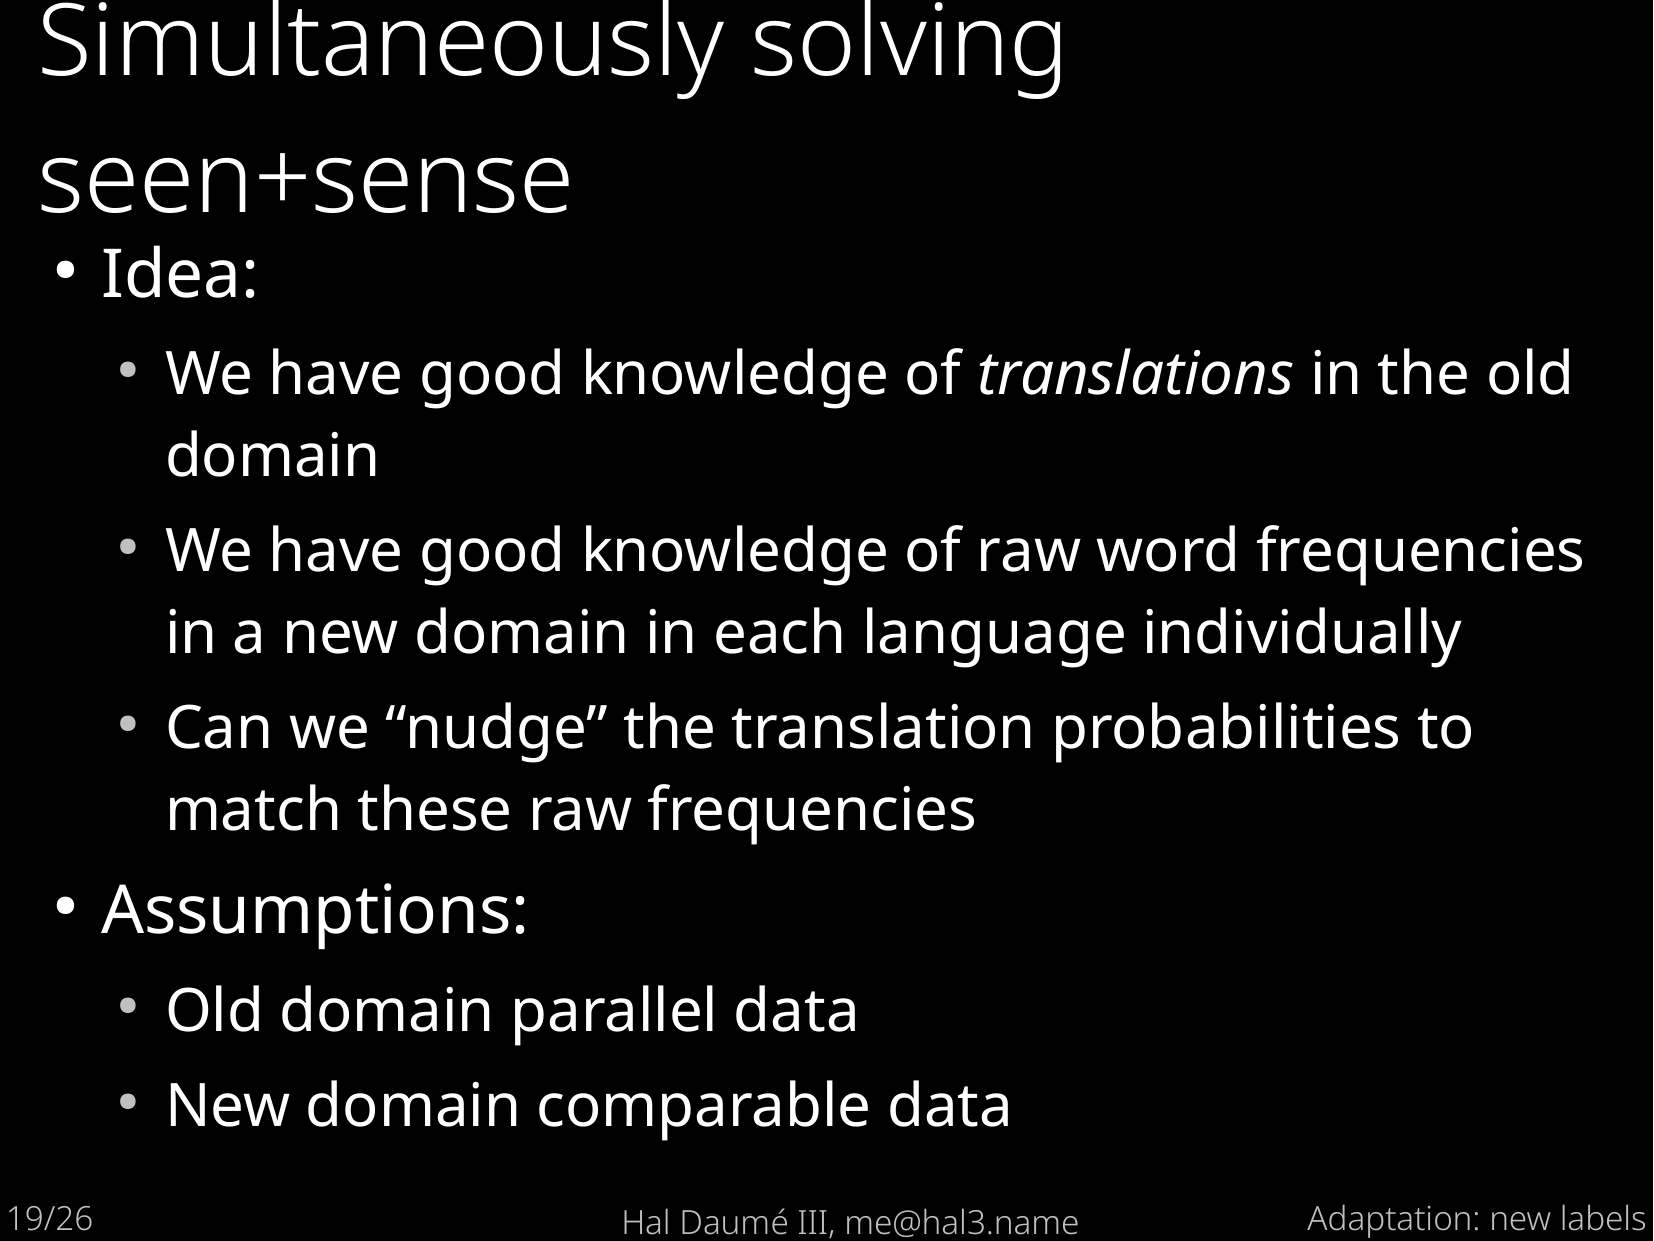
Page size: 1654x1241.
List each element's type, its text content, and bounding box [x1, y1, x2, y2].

list Idea: We have good knowledge of translations in the old domain We have good knowledge of raw word frequencies in a new domain in each language individually Can we “nudge” the translation probabilities to match these raw frequencies Assumptions: Old domain parallel data New domain comparable data [37, 225, 1613, 1144]
title Simultaneously solving seen+sense [37, 37, 1613, 173]
